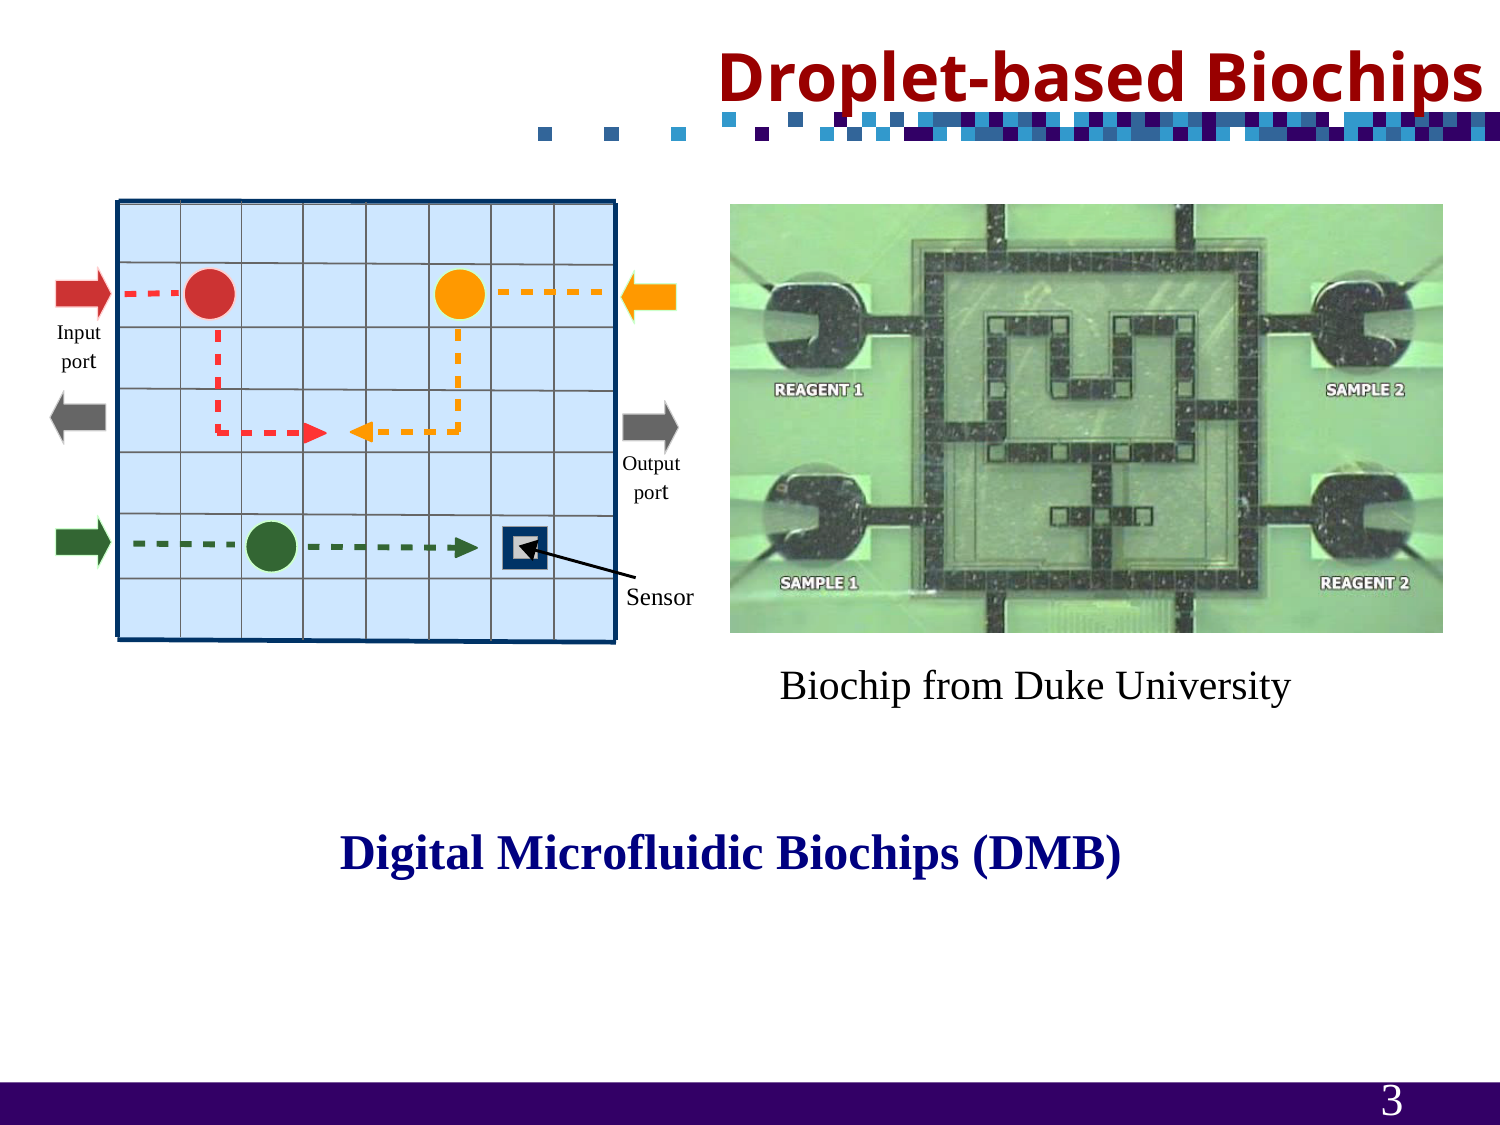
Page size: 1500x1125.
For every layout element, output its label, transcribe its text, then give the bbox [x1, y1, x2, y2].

text_box [181, 390, 241, 451]
text_box [242, 390, 302, 451]
text_box [304, 265, 365, 326]
text_box [181, 264, 241, 326]
text_box [120, 454, 180, 512]
text_box [49, 390, 106, 445]
text_box [555, 454, 613, 515]
title Droplet-based Biochips [0, 24, 1500, 125]
text_box [430, 204, 490, 263]
text_box [555, 329, 613, 390]
text_box [181, 515, 241, 577]
text_box [120, 204, 180, 261]
text_box [242, 580, 302, 638]
text_box [120, 580, 180, 637]
text_box Input port [39, 311, 119, 382]
text_box [367, 454, 428, 514]
text_box Biochip from Duke University [764, 650, 1415, 716]
text_box [367, 580, 428, 638]
text_box [492, 454, 553, 514]
text_box [304, 329, 365, 388]
text_box [304, 204, 365, 262]
text_box [555, 558, 611, 577]
text_box [242, 454, 302, 513]
text_box [555, 517, 613, 569]
text_box [181, 204, 241, 262]
text_box [242, 264, 302, 326]
text_box [304, 580, 365, 638]
text_box [367, 516, 428, 577]
text_box [367, 329, 428, 389]
text_box [55, 515, 112, 569]
text_box [120, 329, 180, 387]
text_box [367, 204, 428, 263]
text_box [120, 264, 180, 326]
text_box [242, 515, 302, 577]
text_box [430, 391, 490, 451]
text_box Digital Microfluidic Biochips (DMB) [324, 812, 1163, 888]
text_box Sensor [611, 573, 751, 620]
text_box [304, 454, 365, 513]
text_box [304, 516, 365, 577]
text_box [620, 270, 677, 324]
text_box [555, 266, 613, 326]
text_box [492, 517, 553, 577]
text_box [181, 329, 241, 388]
text_box [242, 204, 302, 262]
text_box [181, 580, 241, 637]
text_box [367, 391, 428, 451]
text_box [430, 329, 490, 389]
text_box [55, 266, 112, 311]
text_box [367, 265, 428, 326]
text_box Output port [605, 441, 697, 512]
picture [730, 204, 1443, 633]
text_box [181, 454, 241, 513]
text_box [492, 329, 553, 389]
text_box [492, 204, 553, 263]
text_box [120, 390, 180, 451]
text_box [492, 266, 553, 326]
text_box [120, 515, 180, 577]
text_box [492, 580, 553, 639]
text_box [430, 265, 490, 326]
text_box [430, 580, 490, 639]
text_box [555, 204, 613, 263]
text_box [430, 516, 490, 577]
text_box [555, 580, 613, 639]
text_box [242, 329, 302, 388]
text_box [555, 392, 613, 451]
text_box [304, 391, 365, 451]
text_box [622, 400, 679, 441]
text_box [430, 454, 490, 514]
text_box [492, 392, 553, 451]
